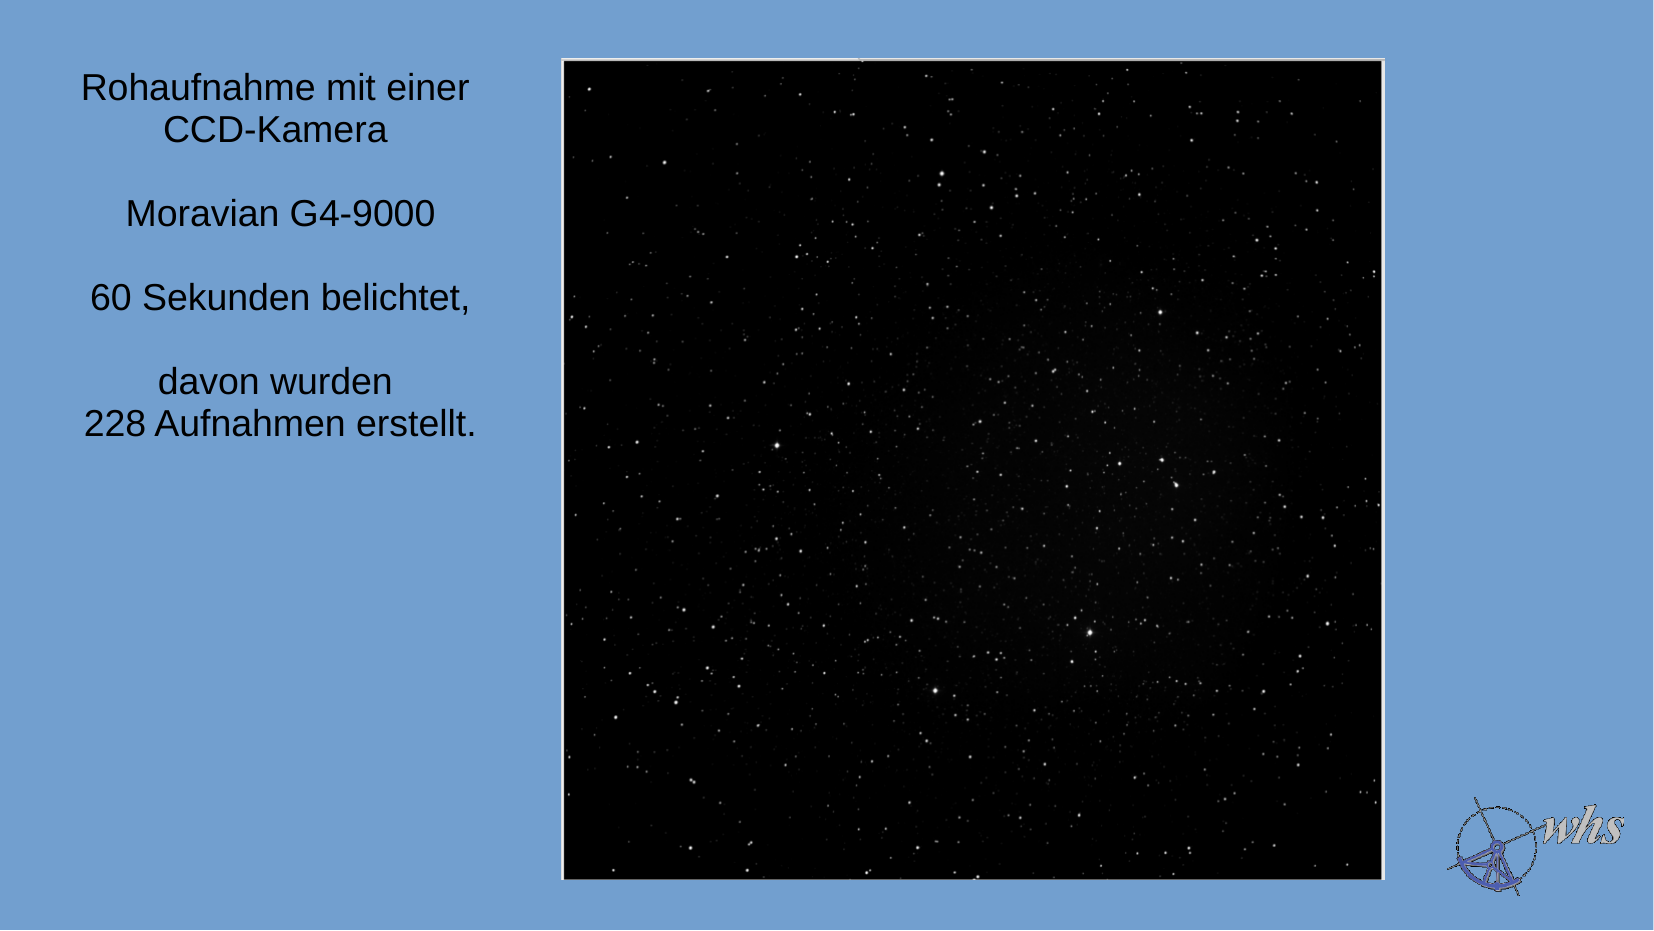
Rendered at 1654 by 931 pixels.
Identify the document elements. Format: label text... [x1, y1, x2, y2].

text_box Rohaufnahme mit einer CCD-Kamera Moravian G4-9000 60 Sekunden belichtet, davon wurden 228 Aufnahmen erstellt. [29, 59, 532, 578]
picture [1446, 797, 1624, 896]
picture [561, 58, 1385, 880]
